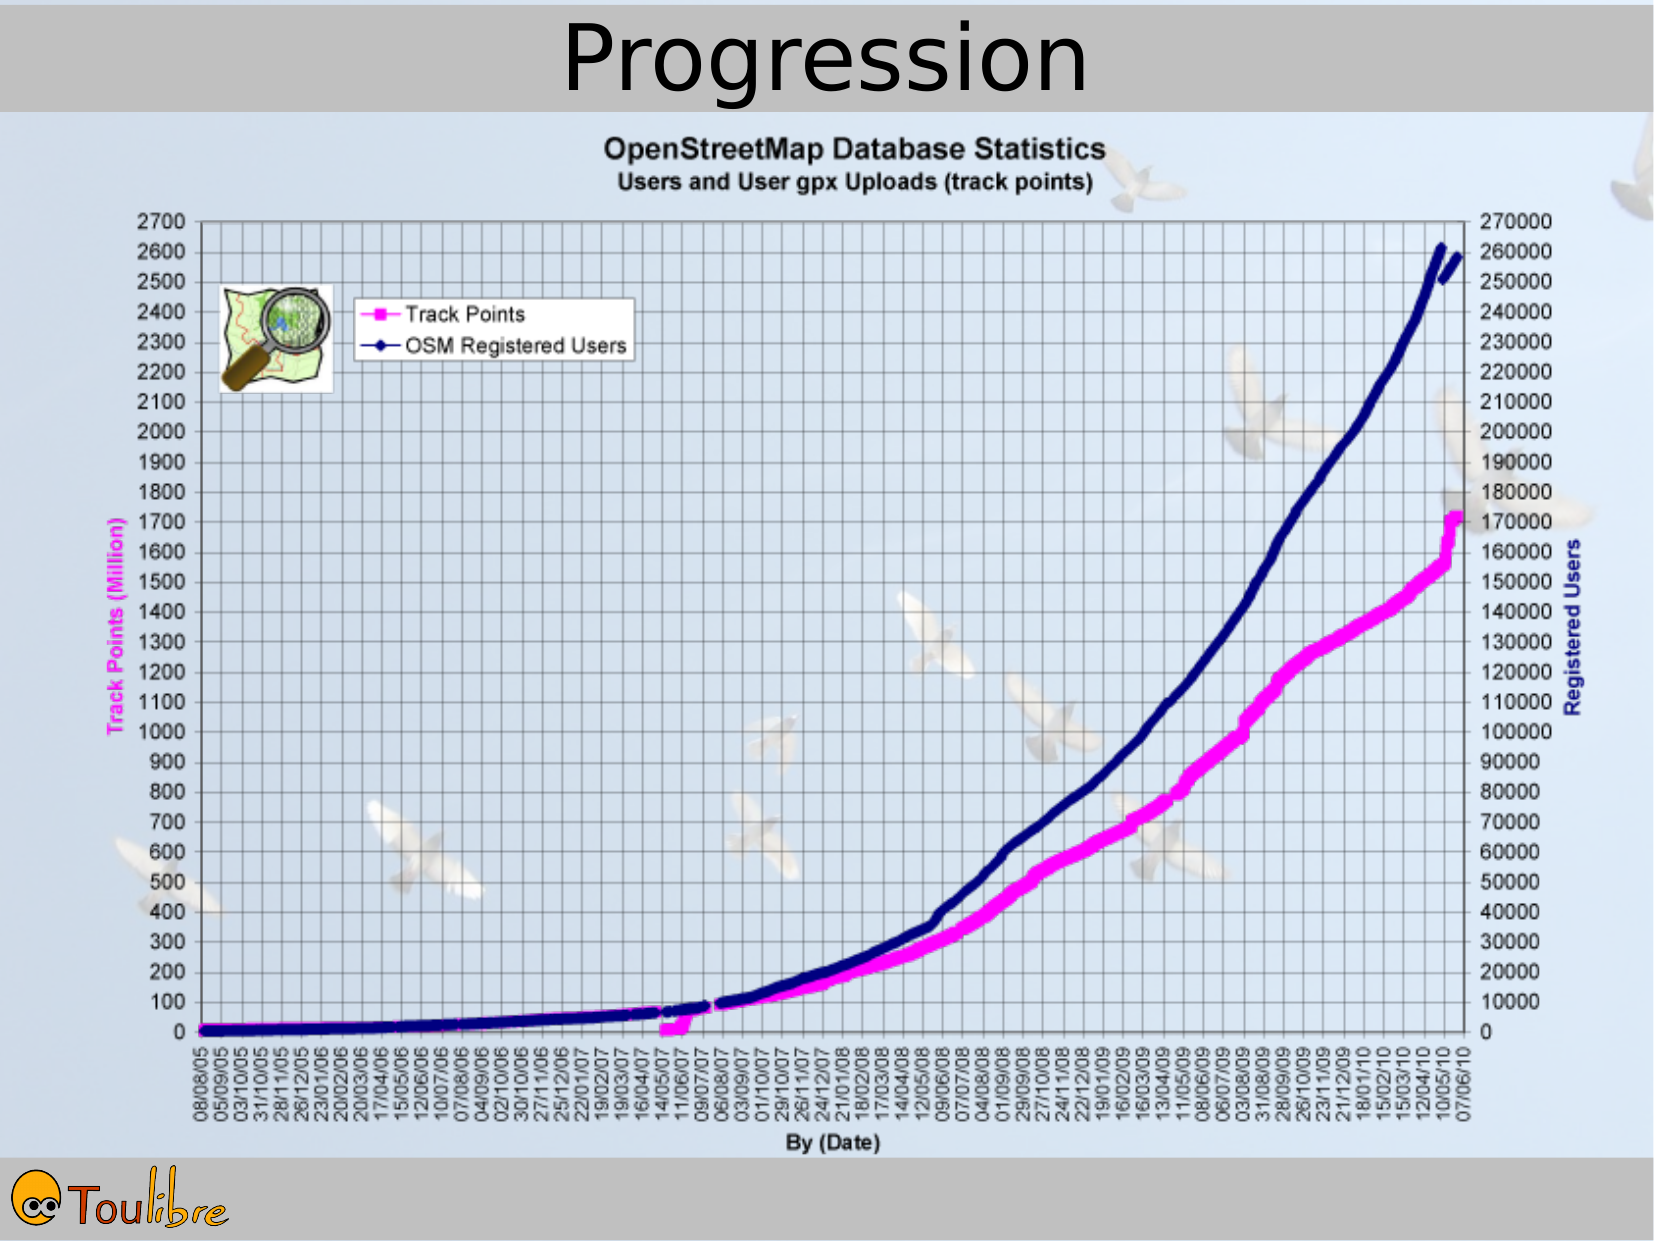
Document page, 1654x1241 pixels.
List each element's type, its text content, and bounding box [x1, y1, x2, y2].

title Progression [0, 4, 1654, 112]
picture [103, 123, 1593, 1163]
picture [11, 1165, 229, 1228]
